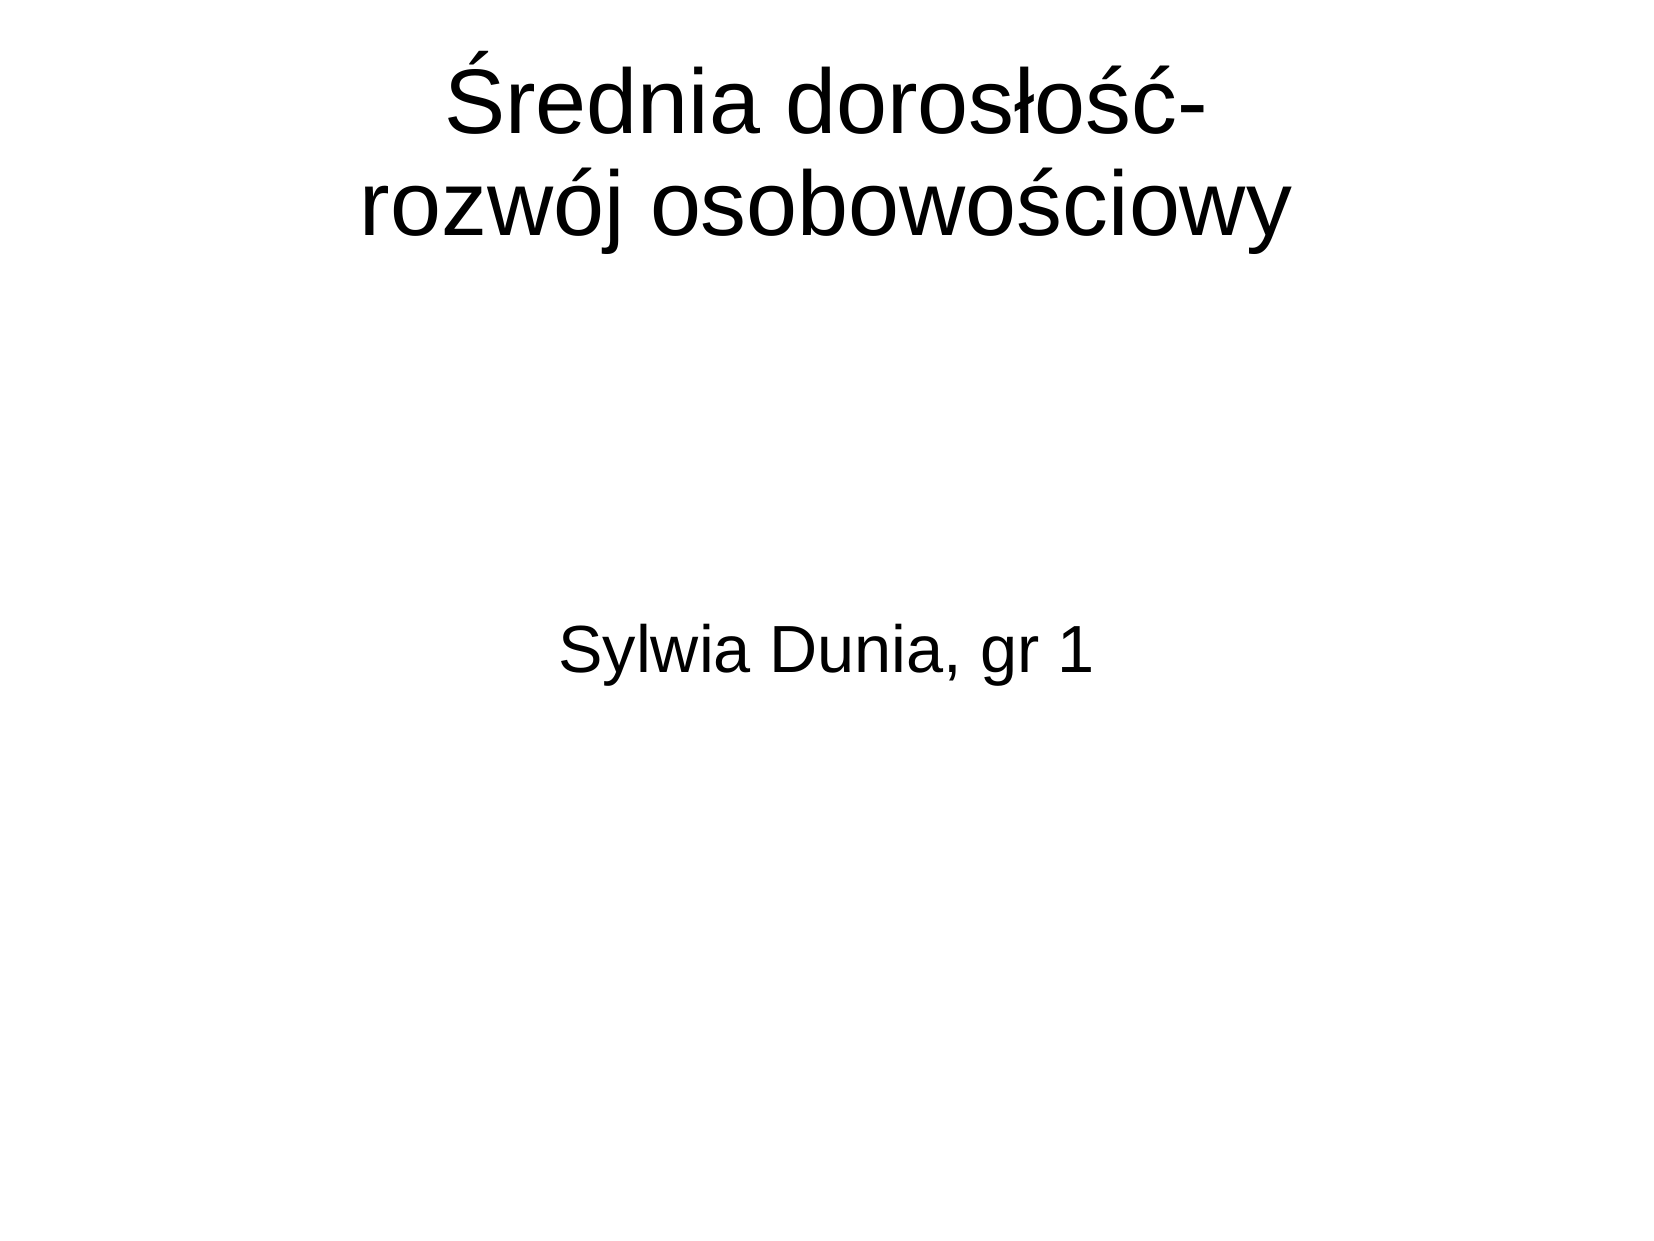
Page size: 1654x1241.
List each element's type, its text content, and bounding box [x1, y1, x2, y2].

subtitle Sylwia Dunia, gr 1 [82, 290, 1571, 1010]
title Średnia dorosłość- rozwój osobowościowy [82, 49, 1571, 257]
